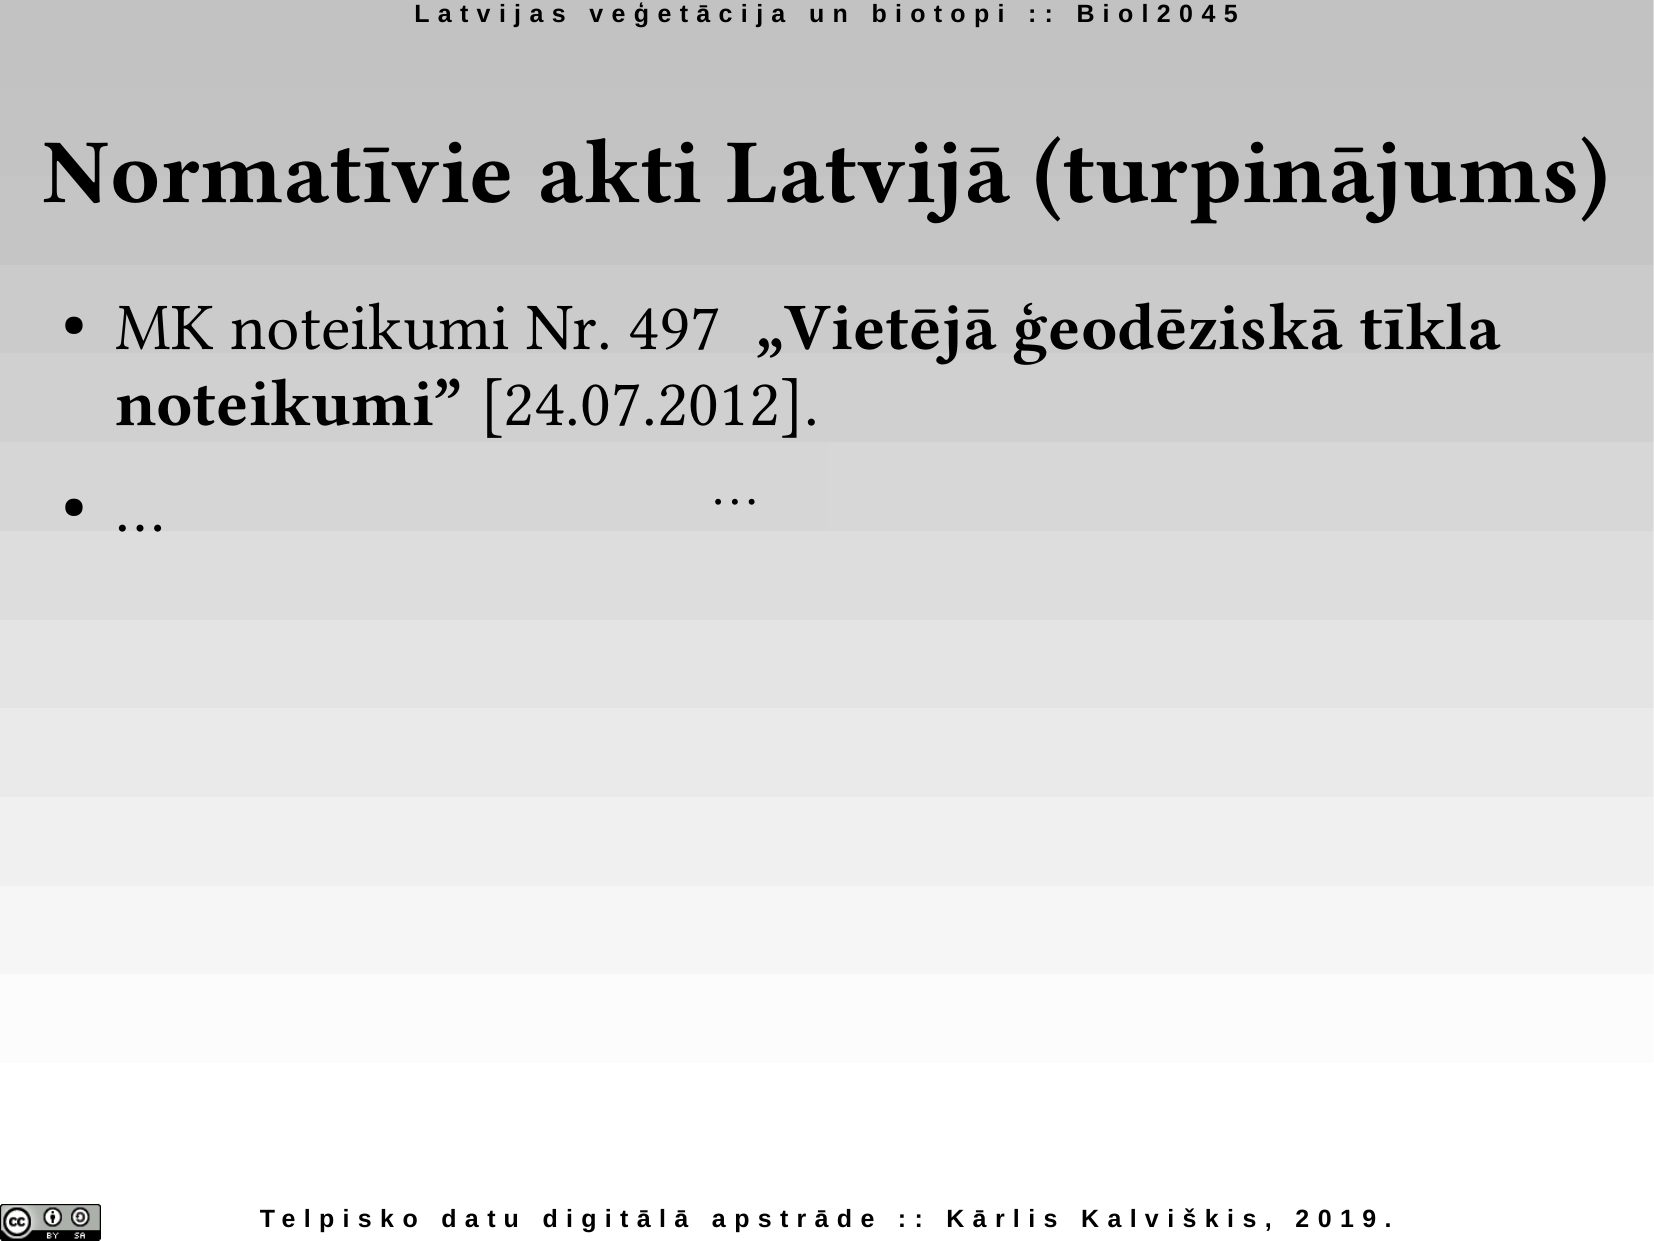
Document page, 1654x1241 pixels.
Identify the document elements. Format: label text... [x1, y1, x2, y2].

text_box … [713, 465, 777, 511]
picture [0, 0, 1654, 1241]
list MK noteikumi Nr. 497 „Vietējā ģeodēziskā tīkla noteikumi” [24.07.2012]. … [44, 289, 1610, 1113]
title Normatīvie akti Latvijā (turpinājums) [29, 49, 1625, 296]
